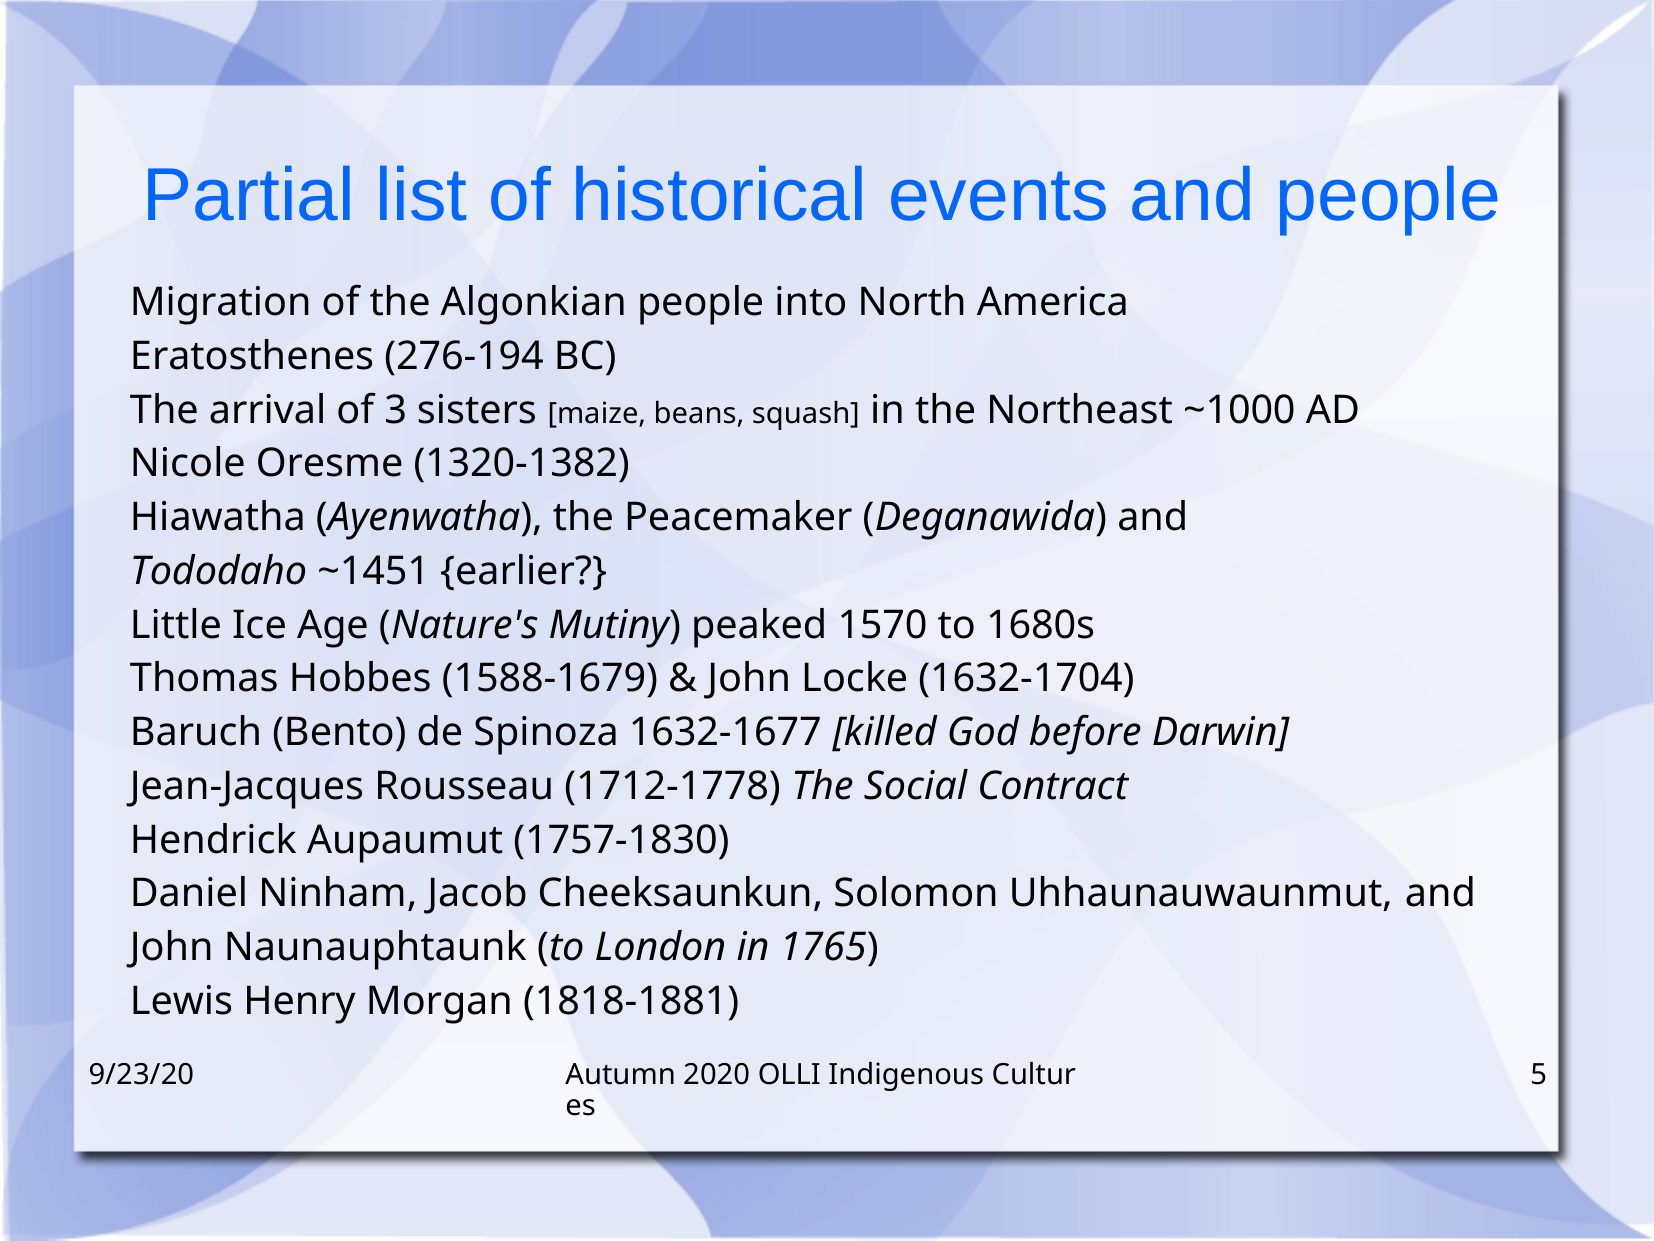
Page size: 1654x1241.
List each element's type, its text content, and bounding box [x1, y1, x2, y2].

subtitle Migration of the Algonkian people into North America Eratosthenes (276-194 BC) The arrival of 3 sisters [maize, beans, squash] in the Northeast ~1000 AD Nicole Oresme (1320-1382) Hiawatha (Ayenwatha), the Peacemaker (Deganawida) and Tododaho ~1451 {earlier?} Little Ice Age (Nature's Mutiny) peaked 1570 to 1680s Thomas Hobbes (1588-1679) & John Locke (1632-1704) Baruch (Bento) de Spinoza 1632-1677 [killed God before Darwin] Jean-Jacques Rousseau (1712-1778) The Social Contract Hendrick Aupaumut (1757-1830) Daniel Ninham, Jacob Cheeksaunkun, Solomon Uhhaunauwaunmut, and John Naunauphtaunk (to London in 1765) Lewis Henry Morgan (1818-1881) [129, 315, 1489, 985]
title Partial list of historical events and people [82, 90, 1536, 298]
picture [0, 0, 1654, 1241]
